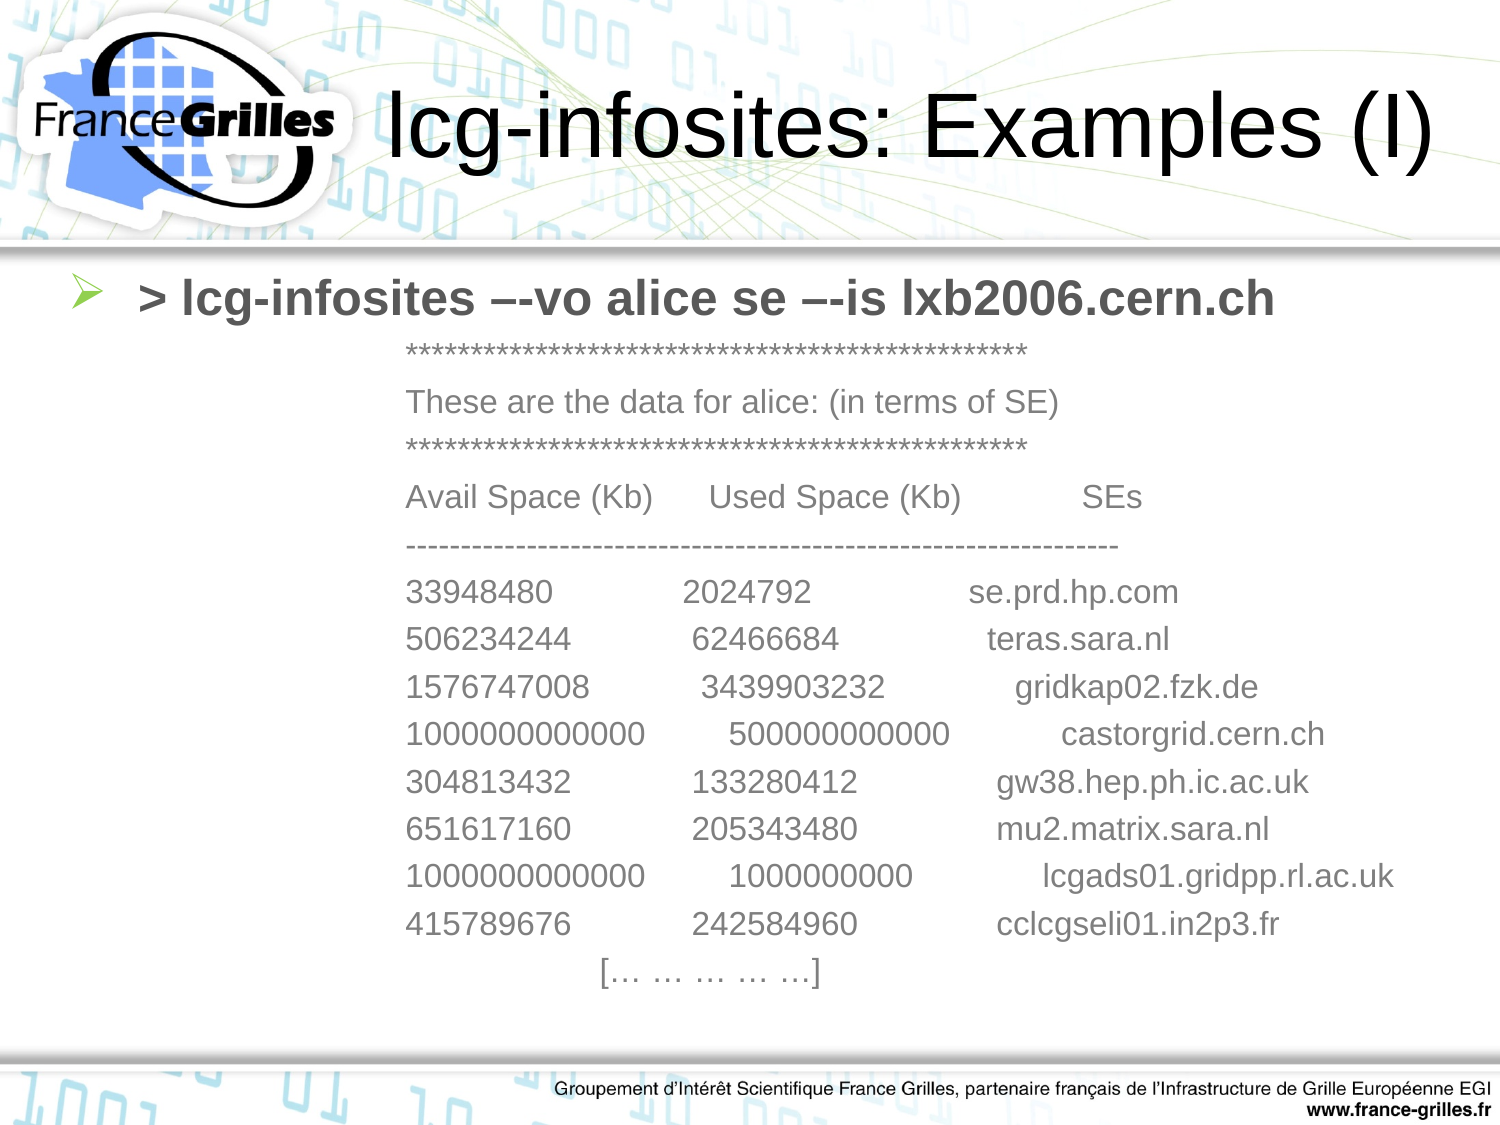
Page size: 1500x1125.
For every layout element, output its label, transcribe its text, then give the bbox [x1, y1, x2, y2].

list > lcg-infosites –-vo alice se –-is lxb2006.cern.ch ************************************************ These are the data for alice: (in terms of SE) ************************************************ Avail Space (Kb) Used Space (Kb) SEs ----------------------------------------------------------------- 33948480 2024792 se.prd.hp.com 506234244 62466684 teras.sara.nl 1576747008 3439903232 gridkap02.fzk.de 1000000000000 500000000000 castorgrid.cern.ch 304813432 133280412 gw38.hep.ph.ic.ac.uk 651617160 205343480 mu2.matrix.sara.nl 1000000000000 1000000000 lcgads01.gridpp.rl.ac.uk 415789676 242584960 cclcgseli01.in2p3.fr [… … … … …] [53, 262, 1459, 1066]
picture [0, 0, 1500, 1125]
title lcg-infosites: Examples (I) [372, 7, 1459, 244]
